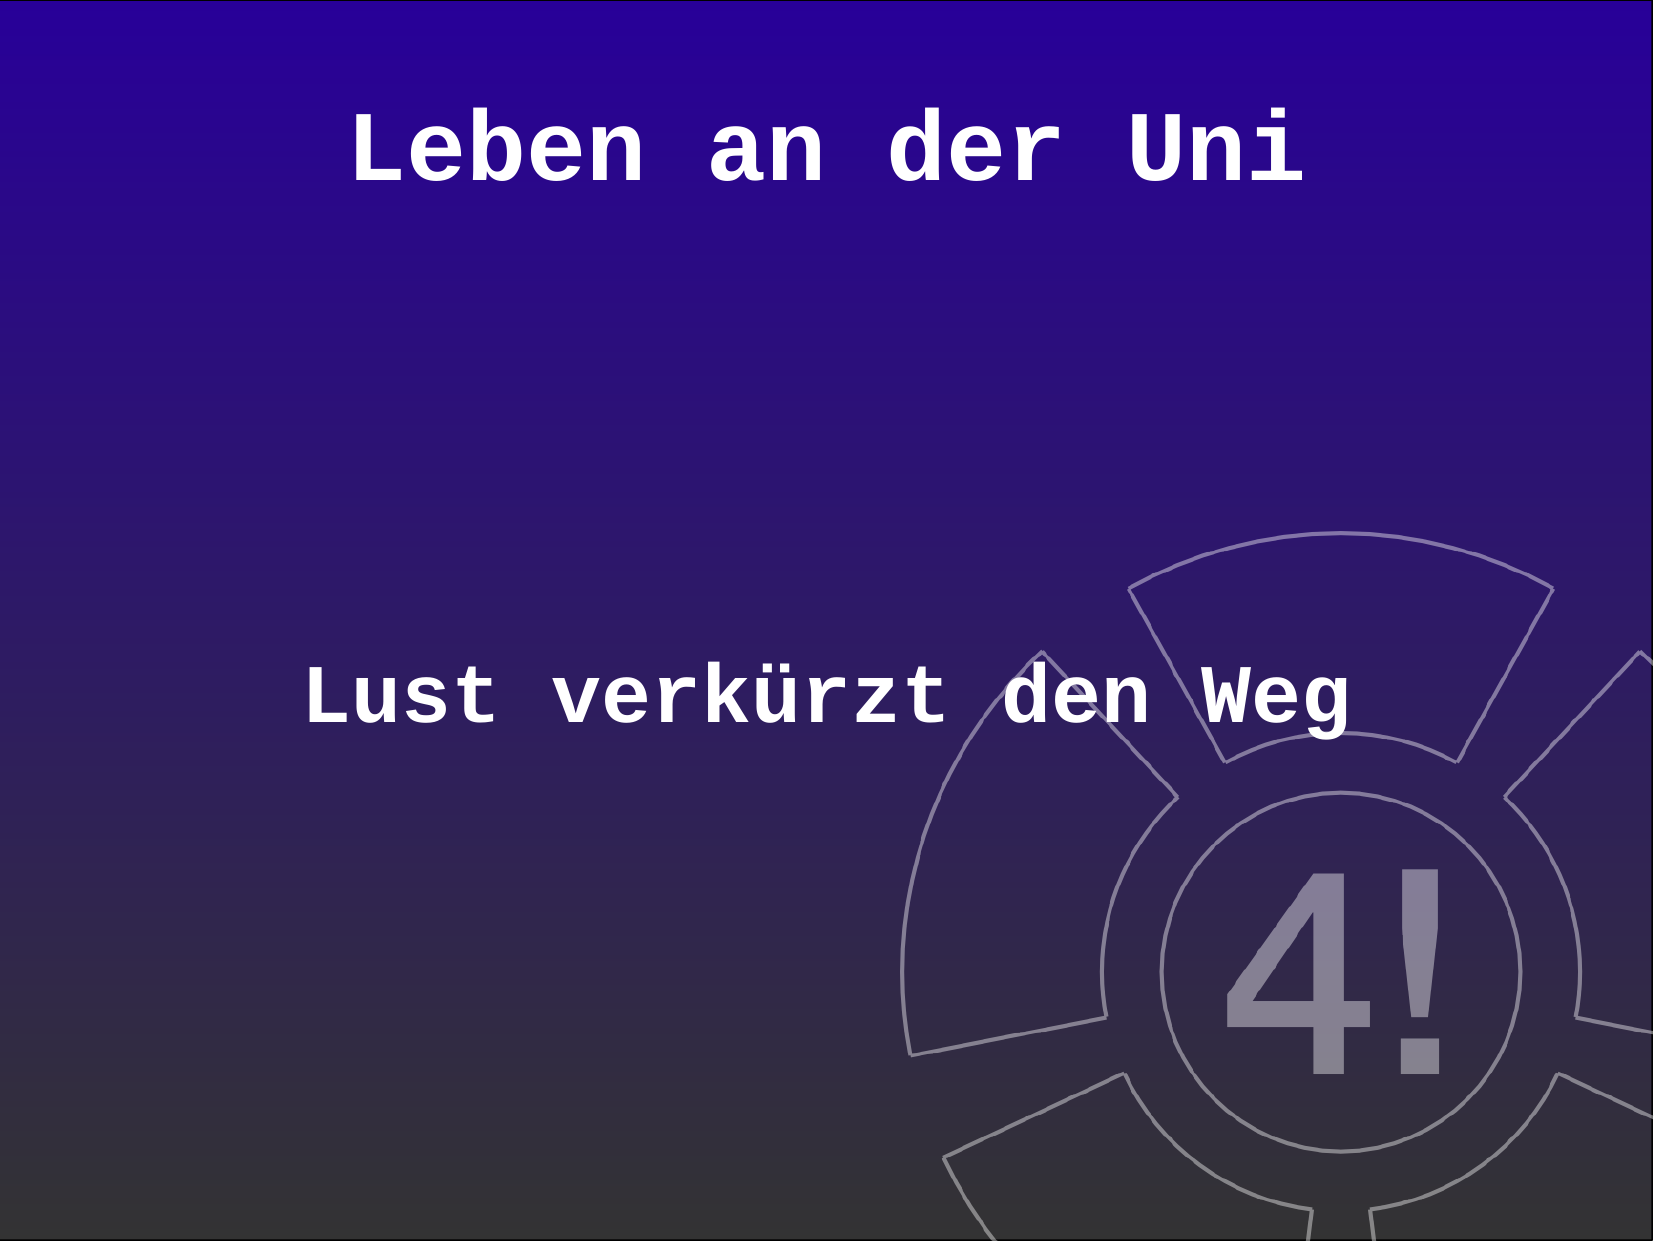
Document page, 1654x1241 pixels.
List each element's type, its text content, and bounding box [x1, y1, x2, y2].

subtitle Lust verkürzt den Weg [82, 297, 1571, 1102]
title Leben an der Uni [82, 49, 1571, 256]
picture [900, 531, 1653, 1241]
